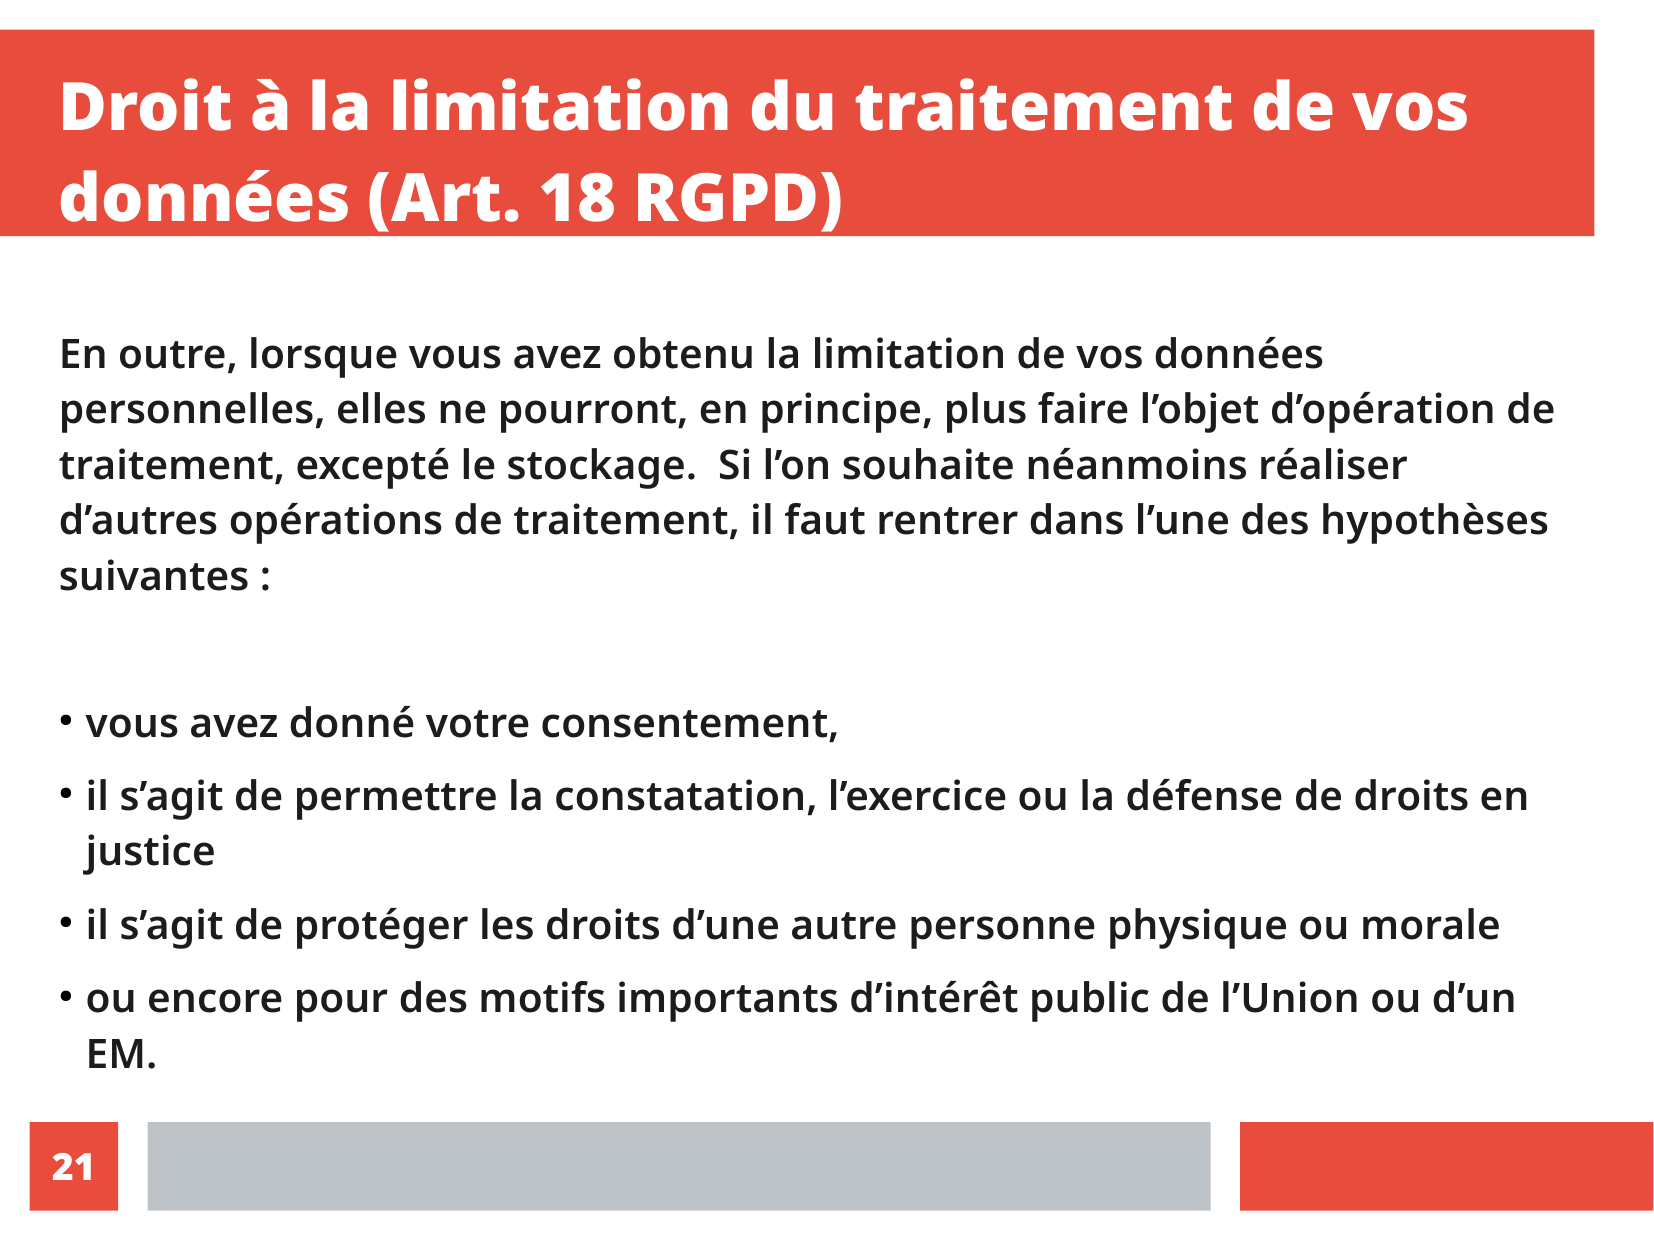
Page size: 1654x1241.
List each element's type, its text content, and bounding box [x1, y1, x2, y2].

title Droit à la limitation du traitement de vos données (Art. 18 RGPD) [59, 59, 1595, 207]
list En outre, lorsque vous avez obtenu la limitation de vos données personnelles, elles ne pourront, en principe, plus faire l’objet d’opération de traitement, excepté le stockage. Si l’on souhaite néanmoins réaliser d’autres opérations de traitement, il faut rentrer dans l’une des hypothèses suivantes : vous avez donné votre consentement, il s’agit de permettre la constatation, l’exercice ou la défense de droits en justice il s’agit de protéger les droits d’une autre personne physique ou morale ou encore pour des motifs importants d’intérêt public de l’Union ou d’un EM. [59, 324, 1565, 1093]
